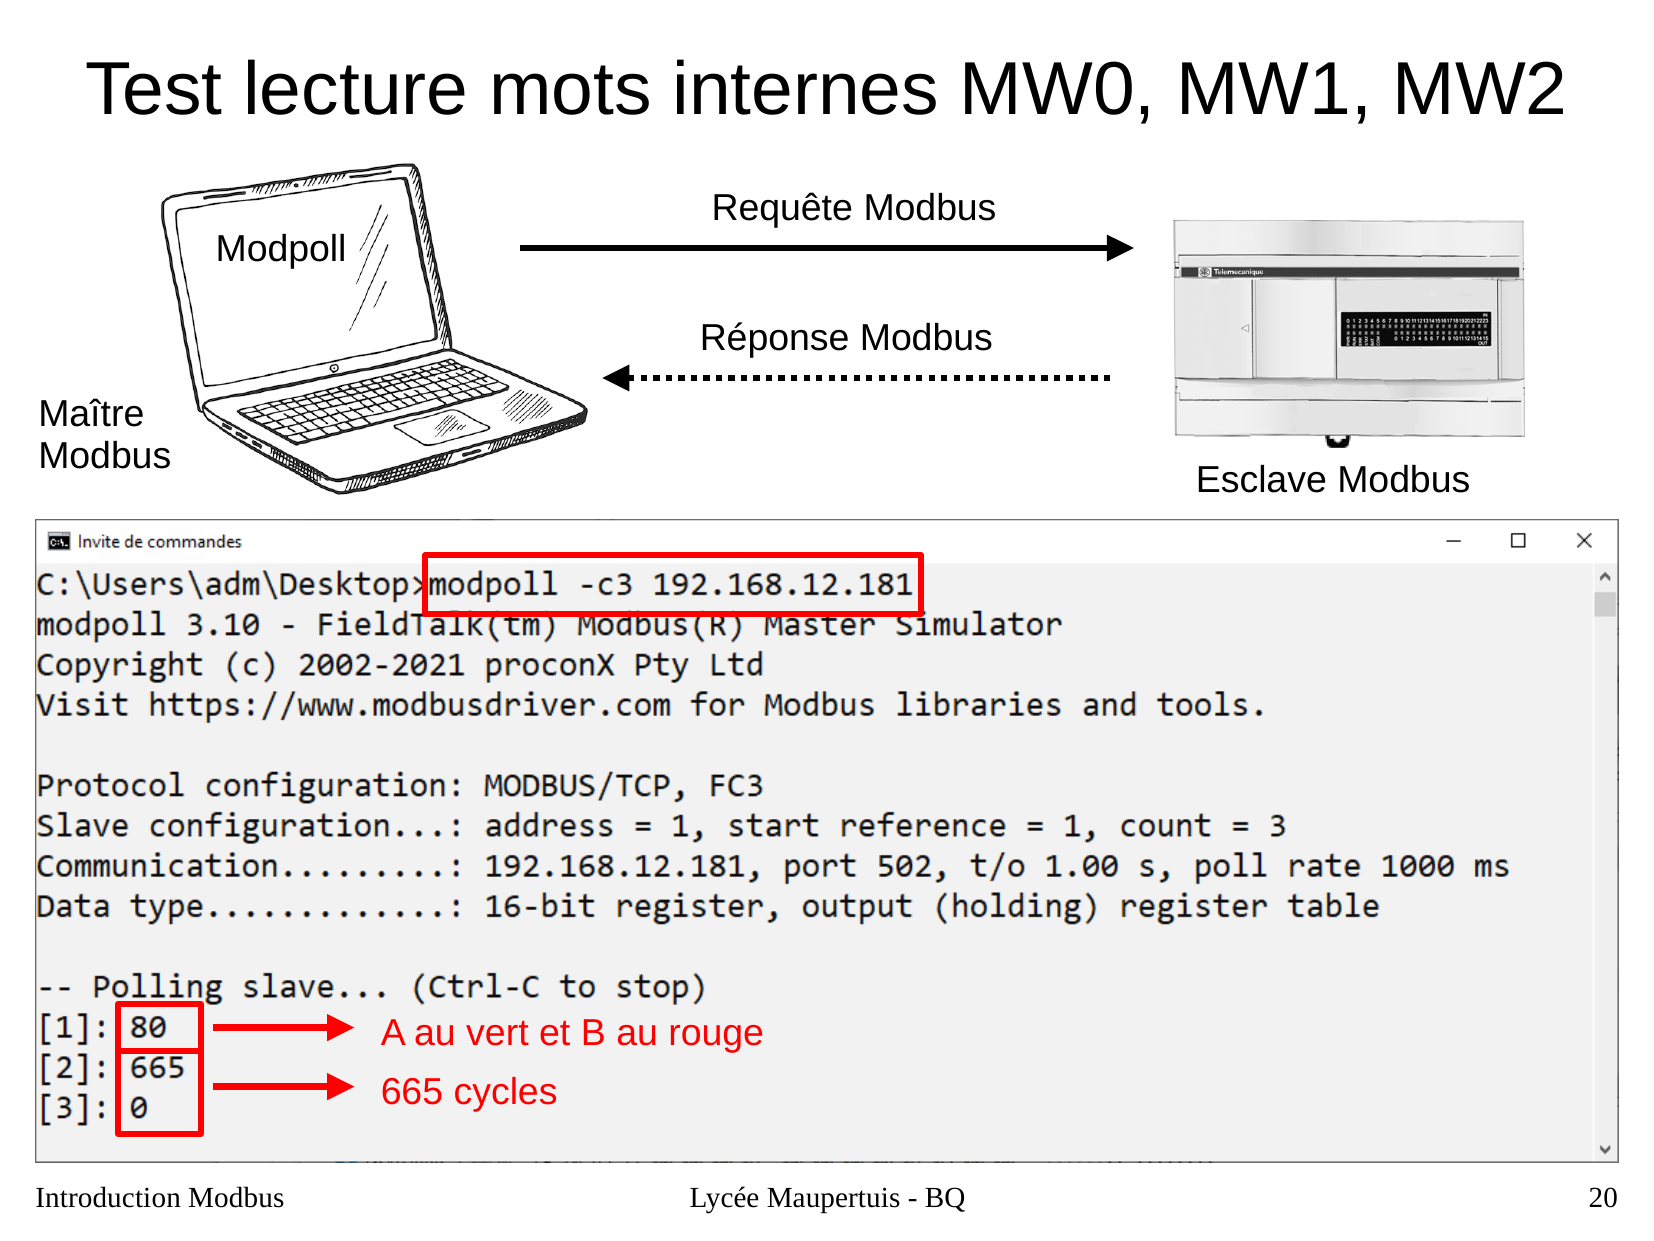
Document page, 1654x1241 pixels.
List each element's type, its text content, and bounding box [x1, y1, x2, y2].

text_box Requête Modbus [696, 179, 1016, 237]
picture [153, 161, 591, 497]
title Test lecture mots internes MW0, MW1, MW2 [35, 35, 1619, 142]
text_box Réponse Modbus [685, 309, 1028, 367]
picture [35, 519, 1619, 1163]
text_box Maître Modbus [23, 385, 189, 485]
text_box Esclave Modbus [1181, 451, 1489, 508]
text_box Modpoll [200, 220, 367, 284]
text_box 665 cycles [366, 1062, 579, 1120]
picture [1169, 217, 1528, 449]
text_box A au vert et B au rouge [366, 1003, 780, 1061]
